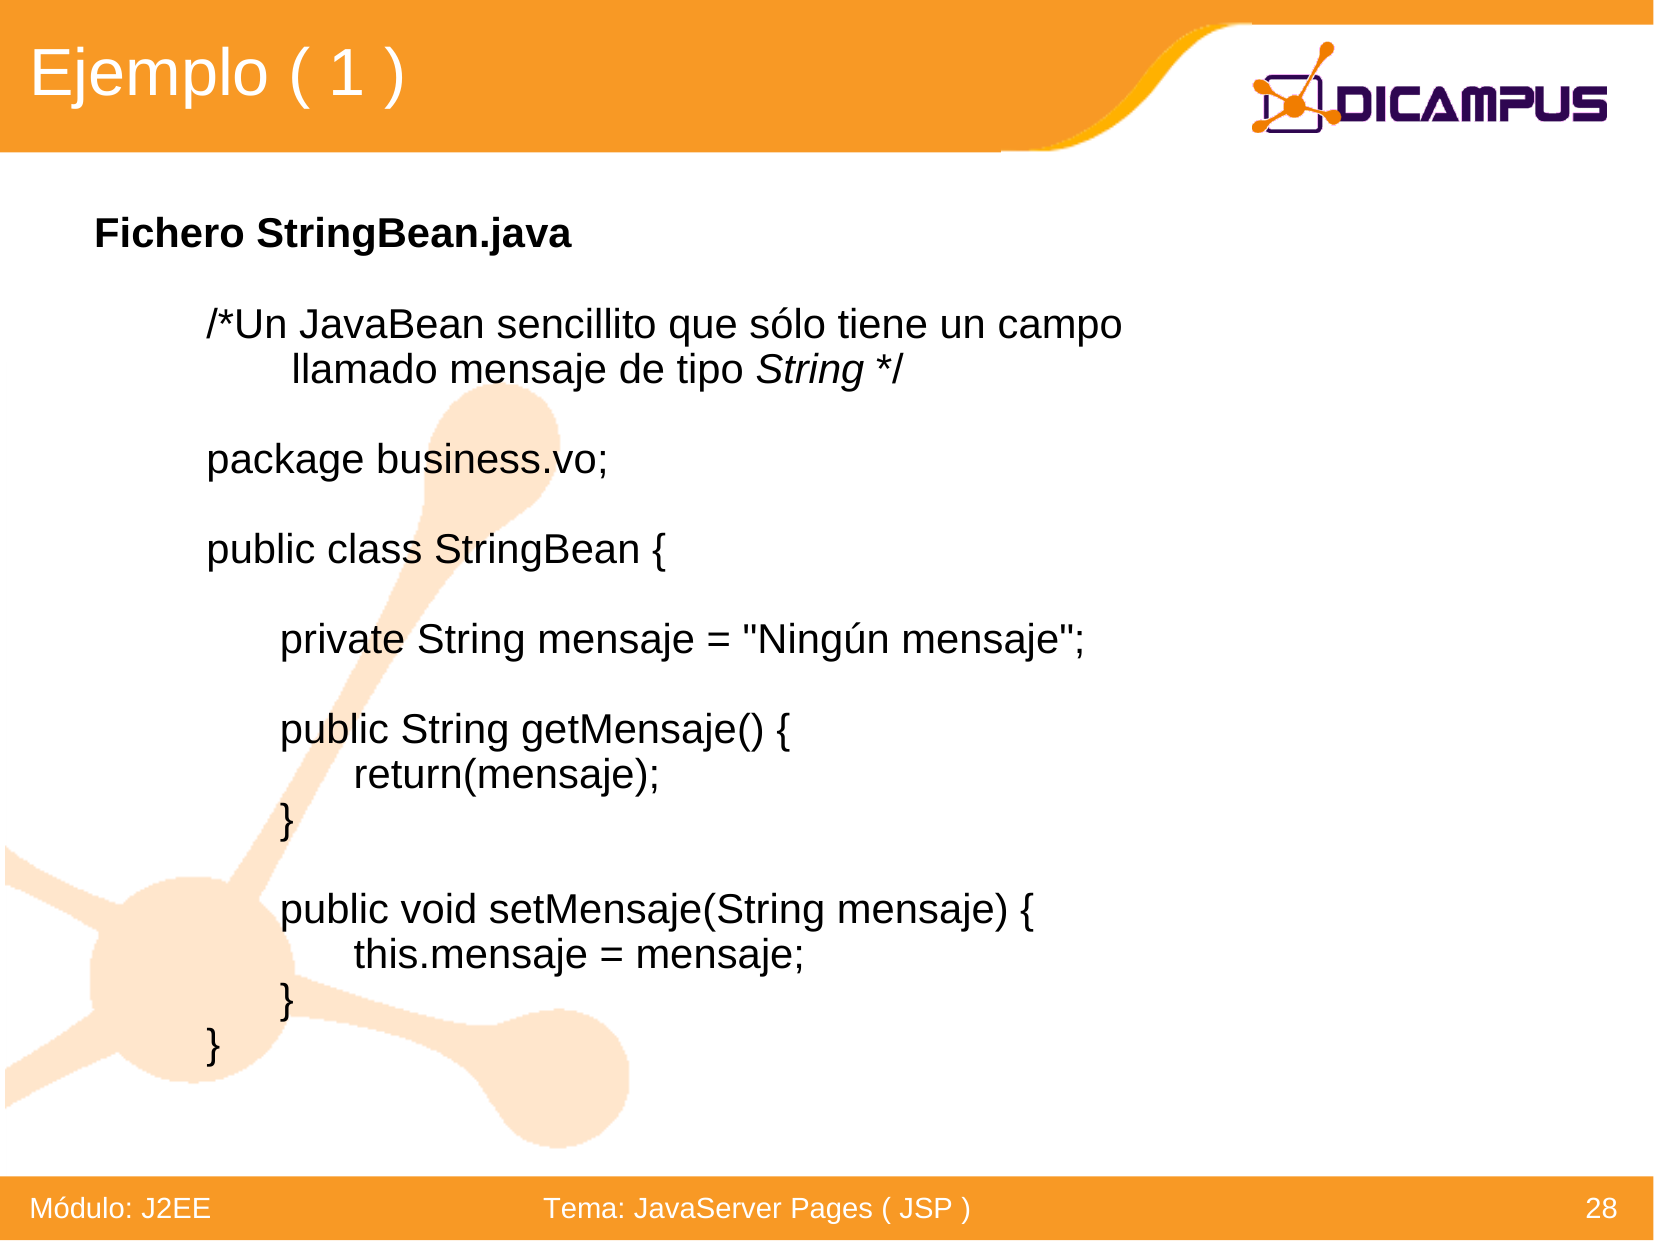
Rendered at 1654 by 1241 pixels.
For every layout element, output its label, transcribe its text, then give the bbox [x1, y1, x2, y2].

text_box Módulo: J2EE [29, 1192, 473, 1225]
picture [1001, 4, 1607, 135]
text_box Ejemplo ( 1 ) [29, 37, 1001, 111]
text_box [0, 0, 1654, 153]
text_box [0, 1176, 1654, 1241]
text_box Tema: JavaServer Pages ( JSP ) [543, 1192, 1447, 1225]
picture [5, 362, 663, 1176]
text_box Fichero StringBean.java /*Un JavaBean sencillito que sólo tiene un campo llamado mensaje de tipo String */ package business.vo; public class StringBean { private String mensaje = "Ningún mensaje"; public String getMensaje() { return(mensaje); } public void setMensaje(String mensaje) { this.mensaje = mensaje; } } [59, 135, 1625, 1069]
text_box <number> [1469, 1185, 1633, 1233]
